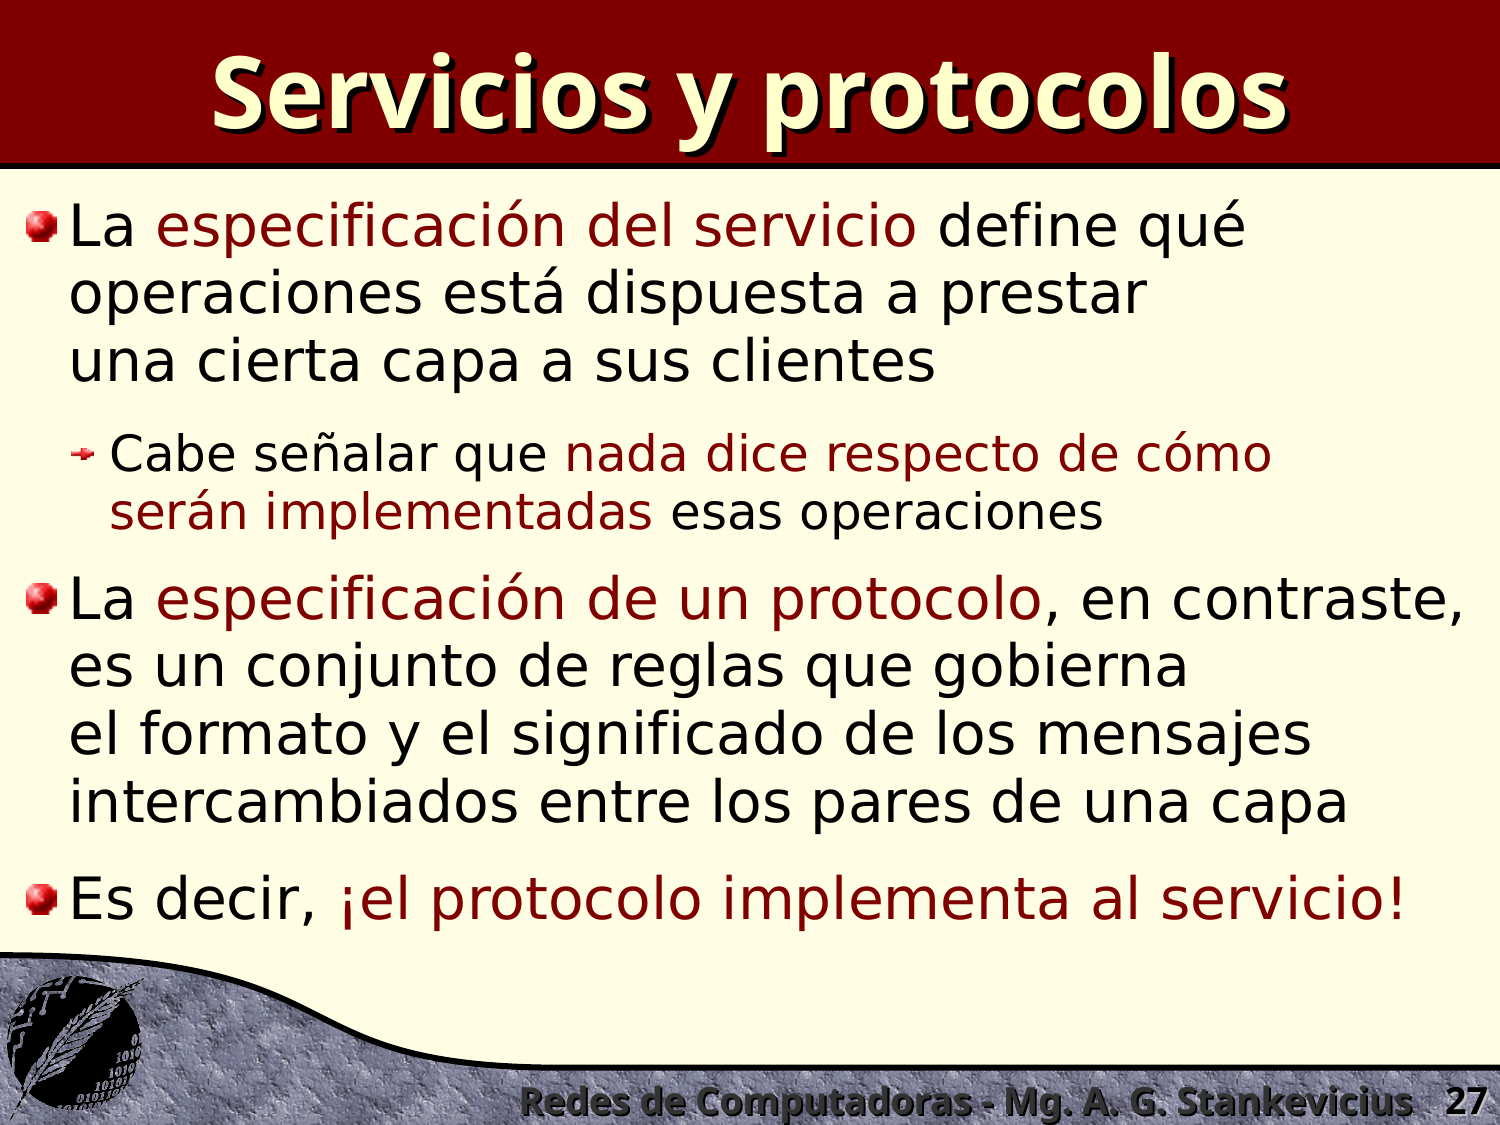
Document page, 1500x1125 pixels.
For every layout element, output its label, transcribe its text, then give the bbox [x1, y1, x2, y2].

picture [790, 1100, 795, 1110]
picture [0, 959, 1500, 1125]
list La especificación del servicio define qué operaciones está dispuesta a prestar una cierta capa a sus clientes Cabe señalar que nada dice respecto de cómo serán implementadas esas operaciones La especificación de un protocolo, en contraste, es un conjunto de reglas que gobierna el formato y el significado de los mensajes intercambiados entre los pares de una capa Es decir, ¡el protocolo implementa al servicio! [11, 192, 1486, 934]
picture [1047, 1100, 1054, 1110]
title Servicios y protocolos [15, 5, 1485, 160]
